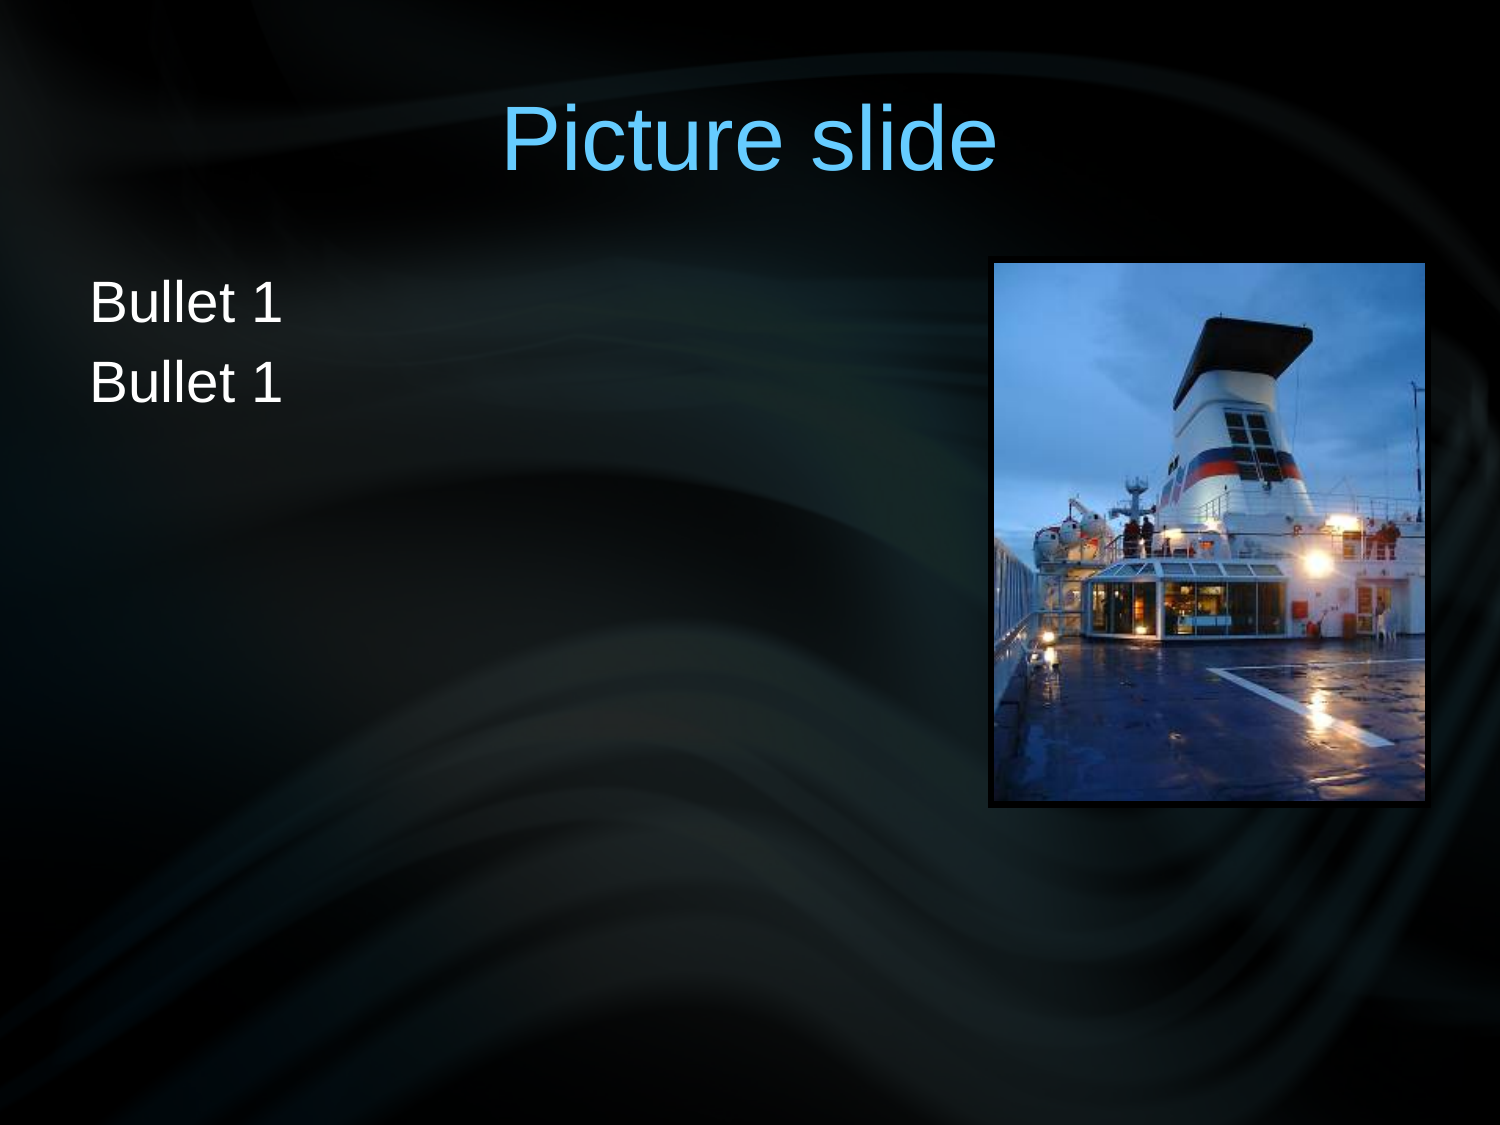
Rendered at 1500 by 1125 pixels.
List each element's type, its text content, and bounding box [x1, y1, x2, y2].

picture [993, 262, 1426, 802]
list Bullet 1 Bullet 1 [74, 262, 737, 870]
title Picture slide [75, 45, 1426, 233]
